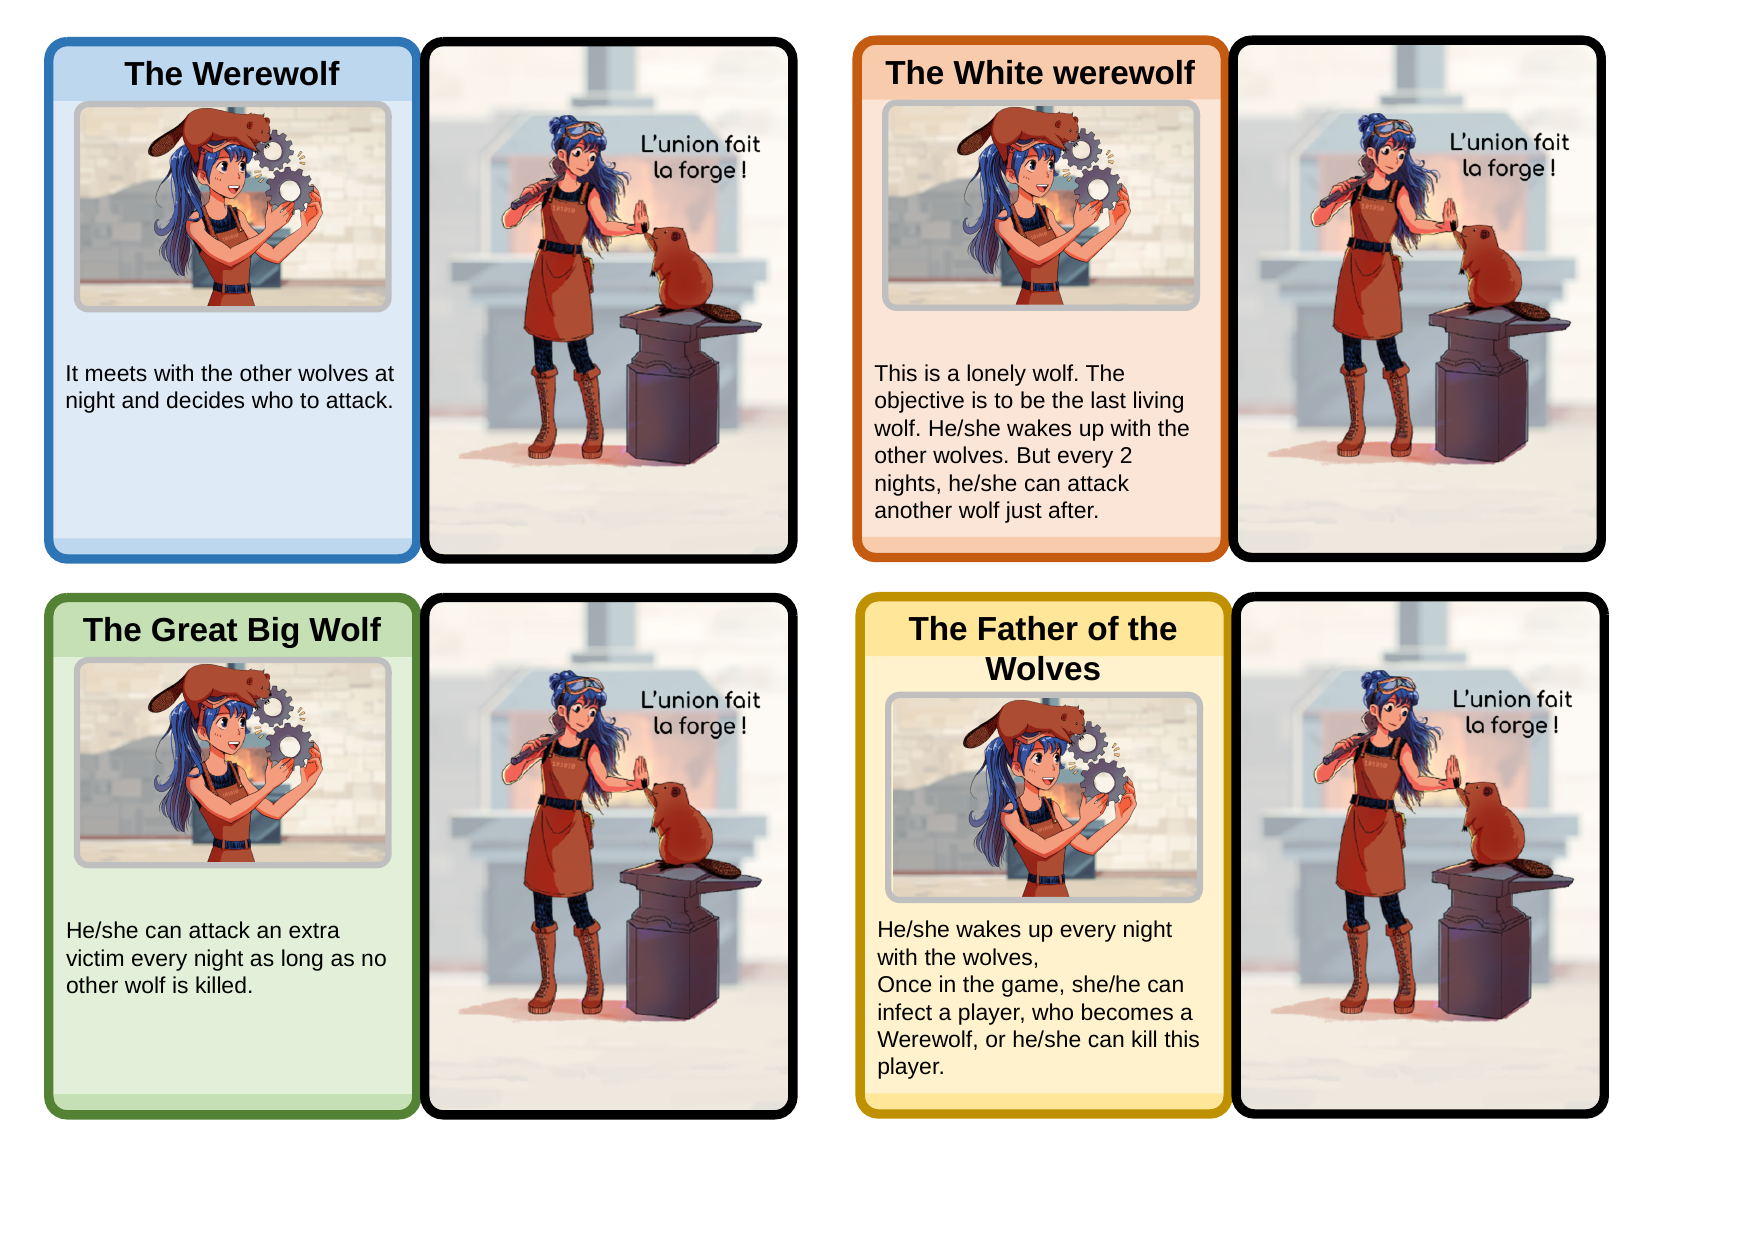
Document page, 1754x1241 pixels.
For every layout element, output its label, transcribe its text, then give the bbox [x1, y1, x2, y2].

text_box [54, 1089, 412, 1110]
text_box [1004, 657, 1011, 675]
text_box [54, 531, 412, 554]
text_box [862, 531, 1220, 552]
picture [889, 106, 1193, 304]
text_box The Great Big Wolf [54, 603, 412, 657]
text_box [865, 1088, 1223, 1109]
text_box [862, 100, 1220, 350]
text_box He/she can attack an extra victim every night as long as no other wolf is killed. [50, 908, 414, 1089]
text_box This is a lonely wolf. The objective is to be the last living wolf. He/she wakes up with the other wolves. But every 2 nights, he/she can attack another wolf just after. [859, 350, 1222, 531]
picture [81, 108, 385, 306]
text_box The White werewolf [862, 45, 1220, 100]
text_box He/she wakes up every night with the wolves, Once in the game, she/he can infect a player, who becomes a Werewolf, or he/she can kill this player. [862, 907, 1225, 1088]
picture [430, 47, 788, 554]
picture [81, 664, 385, 862]
text_box [54, 657, 412, 908]
text_box [865, 656, 1223, 907]
text_box The Werewolf [54, 47, 412, 101]
text_box [54, 101, 412, 350]
text_box [990, 657, 998, 673]
text_box The Father of the Wolves [865, 602, 1223, 657]
picture [430, 603, 788, 1110]
text_box It meets with the other wolves at night and decides who to attack. [50, 350, 413, 531]
picture [1241, 602, 1599, 1109]
picture [893, 698, 1196, 896]
picture [1238, 45, 1596, 552]
